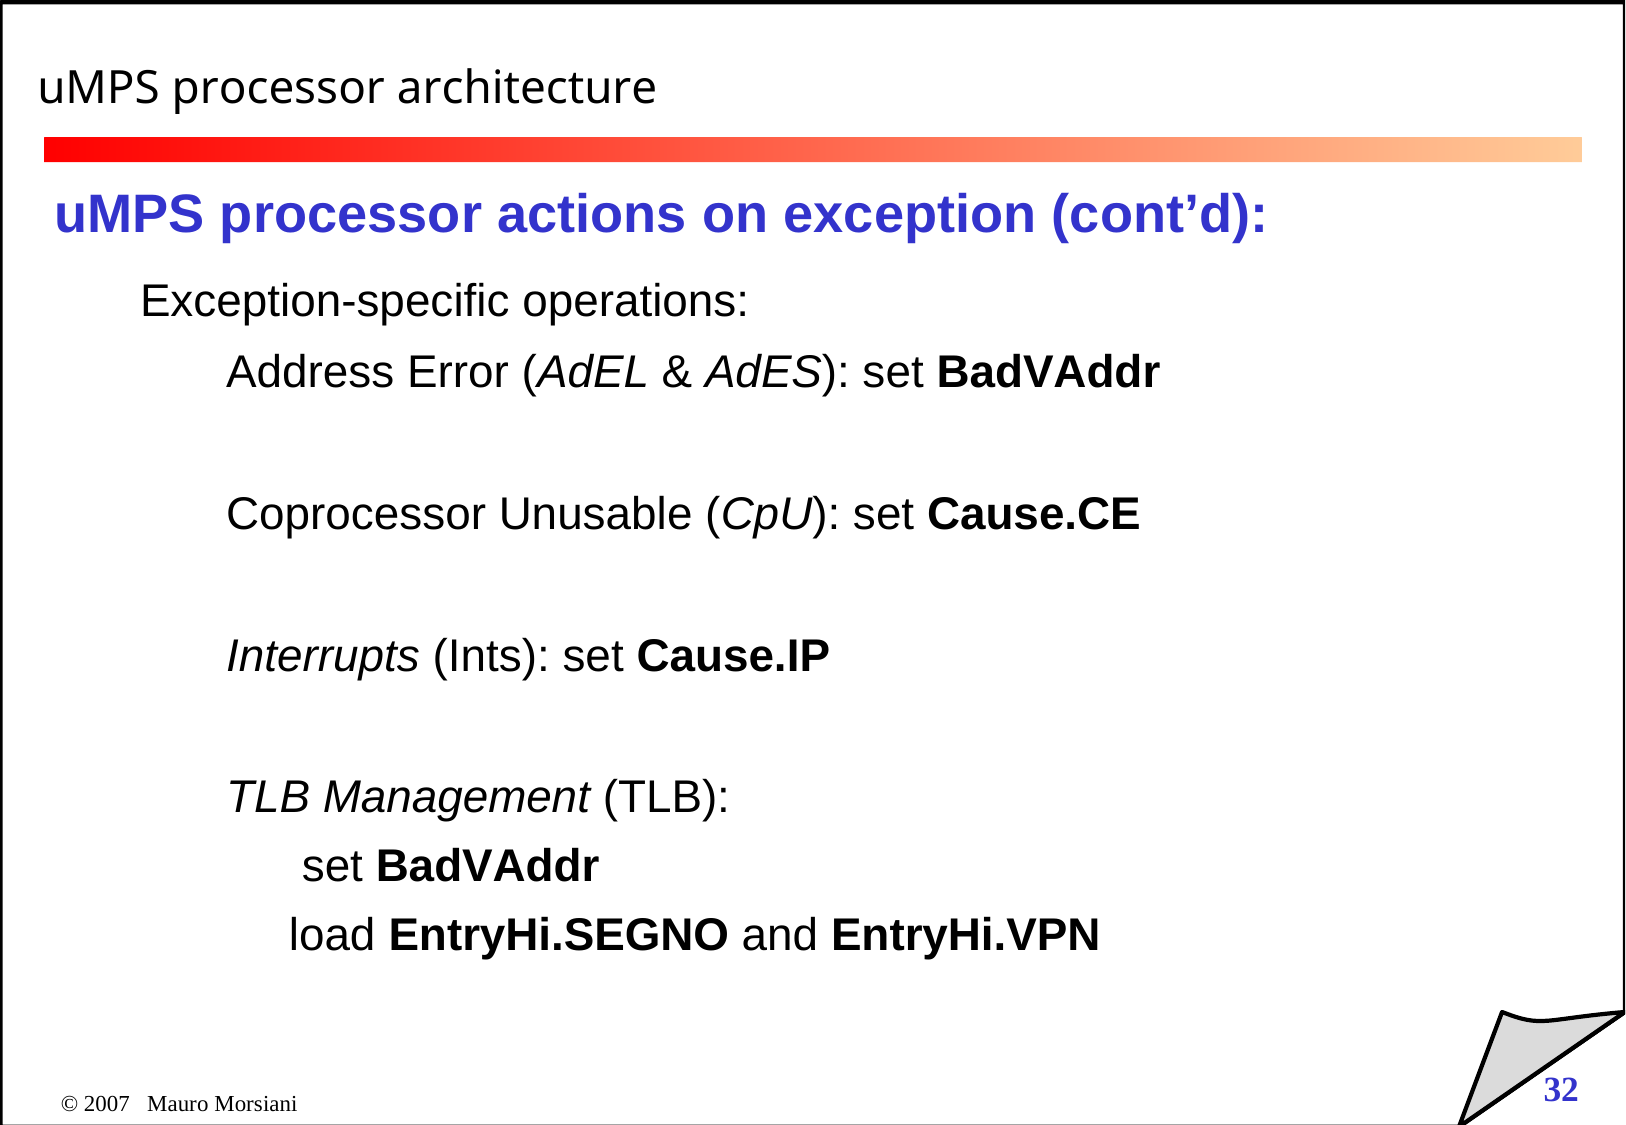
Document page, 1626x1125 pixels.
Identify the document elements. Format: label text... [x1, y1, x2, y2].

list uMPS processor actions on exception (cont’d): Exception-specific operations: Address Error (AdEL & AdES): set BadVAddr Coprocessor Unusable (CpU): set Cause.CE Interrupts (Ints): set Cause.IP TLB Management (TLB): set BadVAddr load EntryHi.SEGNO and EntryHi.VPN [54, 183, 1571, 1120]
title uMPS processor architecture [37, 44, 1588, 131]
